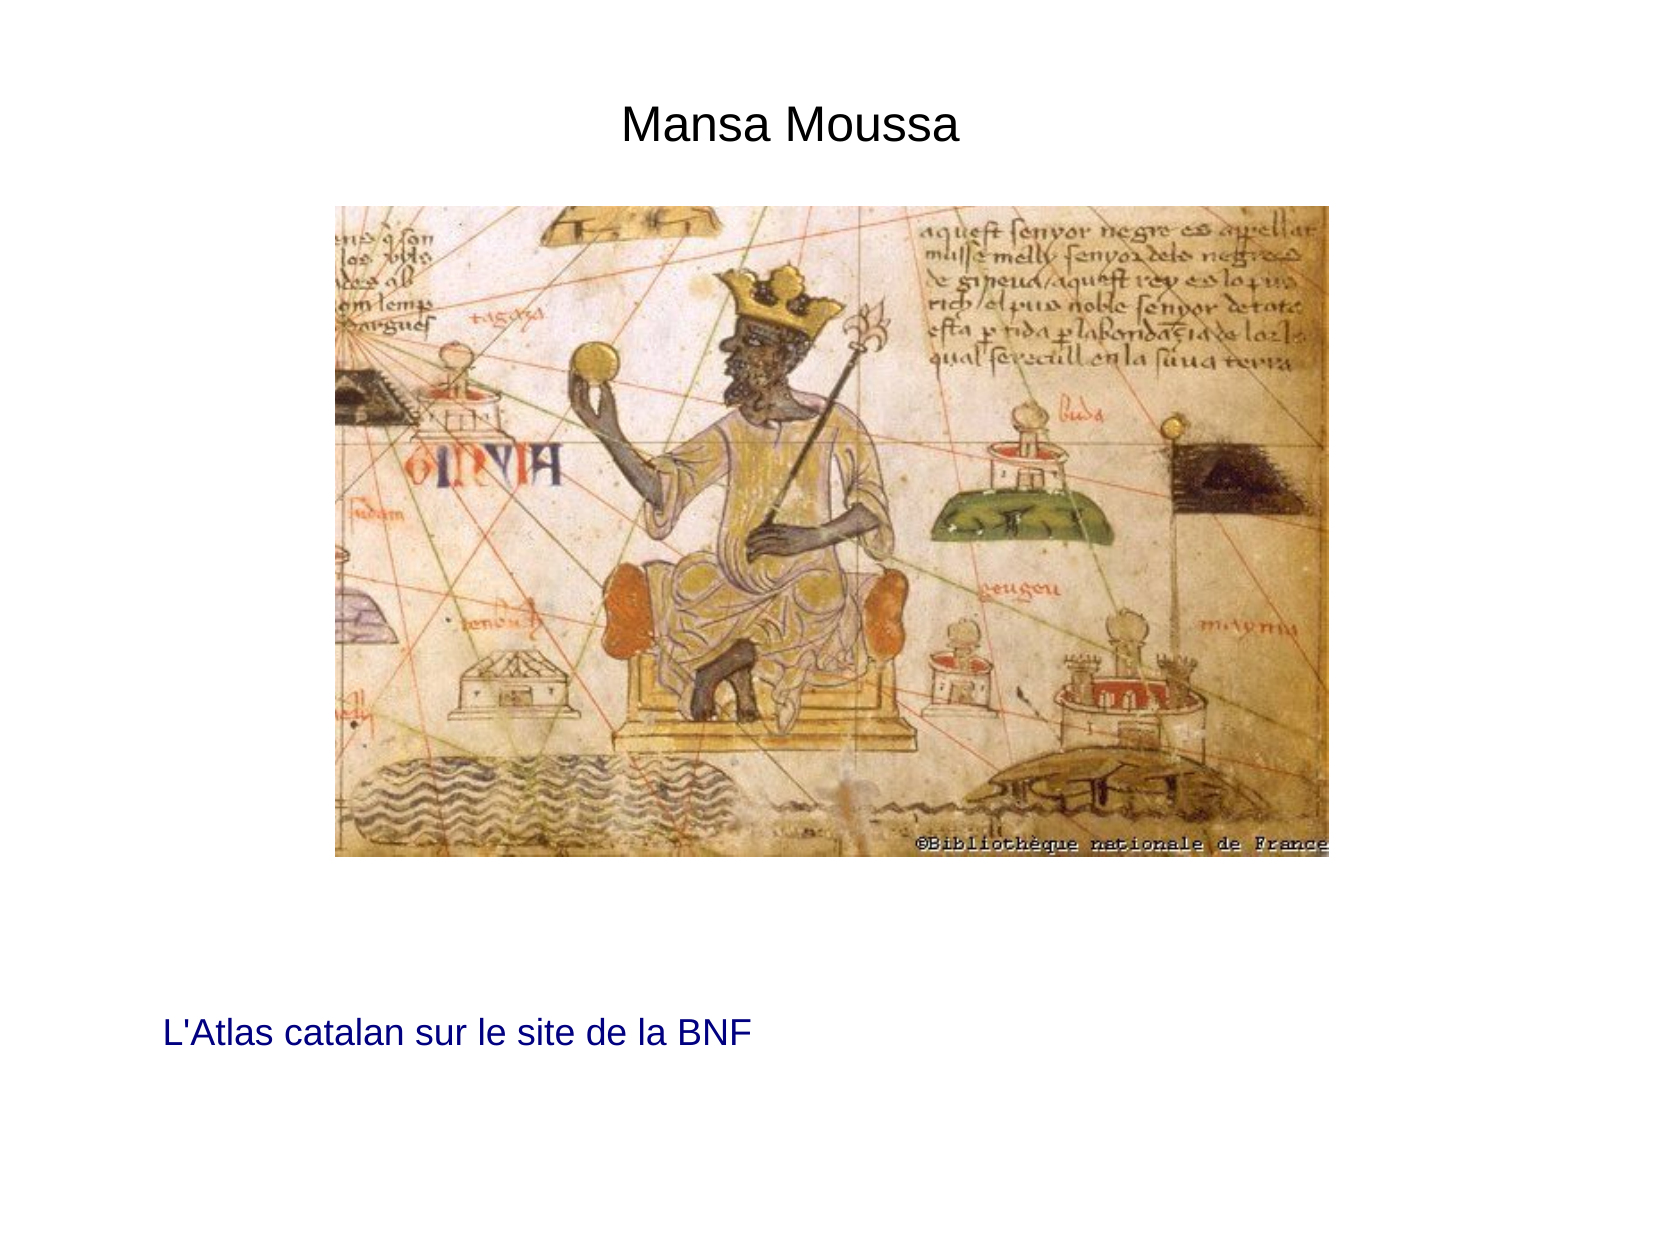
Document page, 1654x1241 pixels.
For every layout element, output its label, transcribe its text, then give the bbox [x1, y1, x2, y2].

text_box Mansa Moussa [206, 88, 1388, 160]
text_box L'Atlas catalan sur le site de la BNF [147, 1003, 1418, 1061]
picture [335, 206, 1329, 857]
